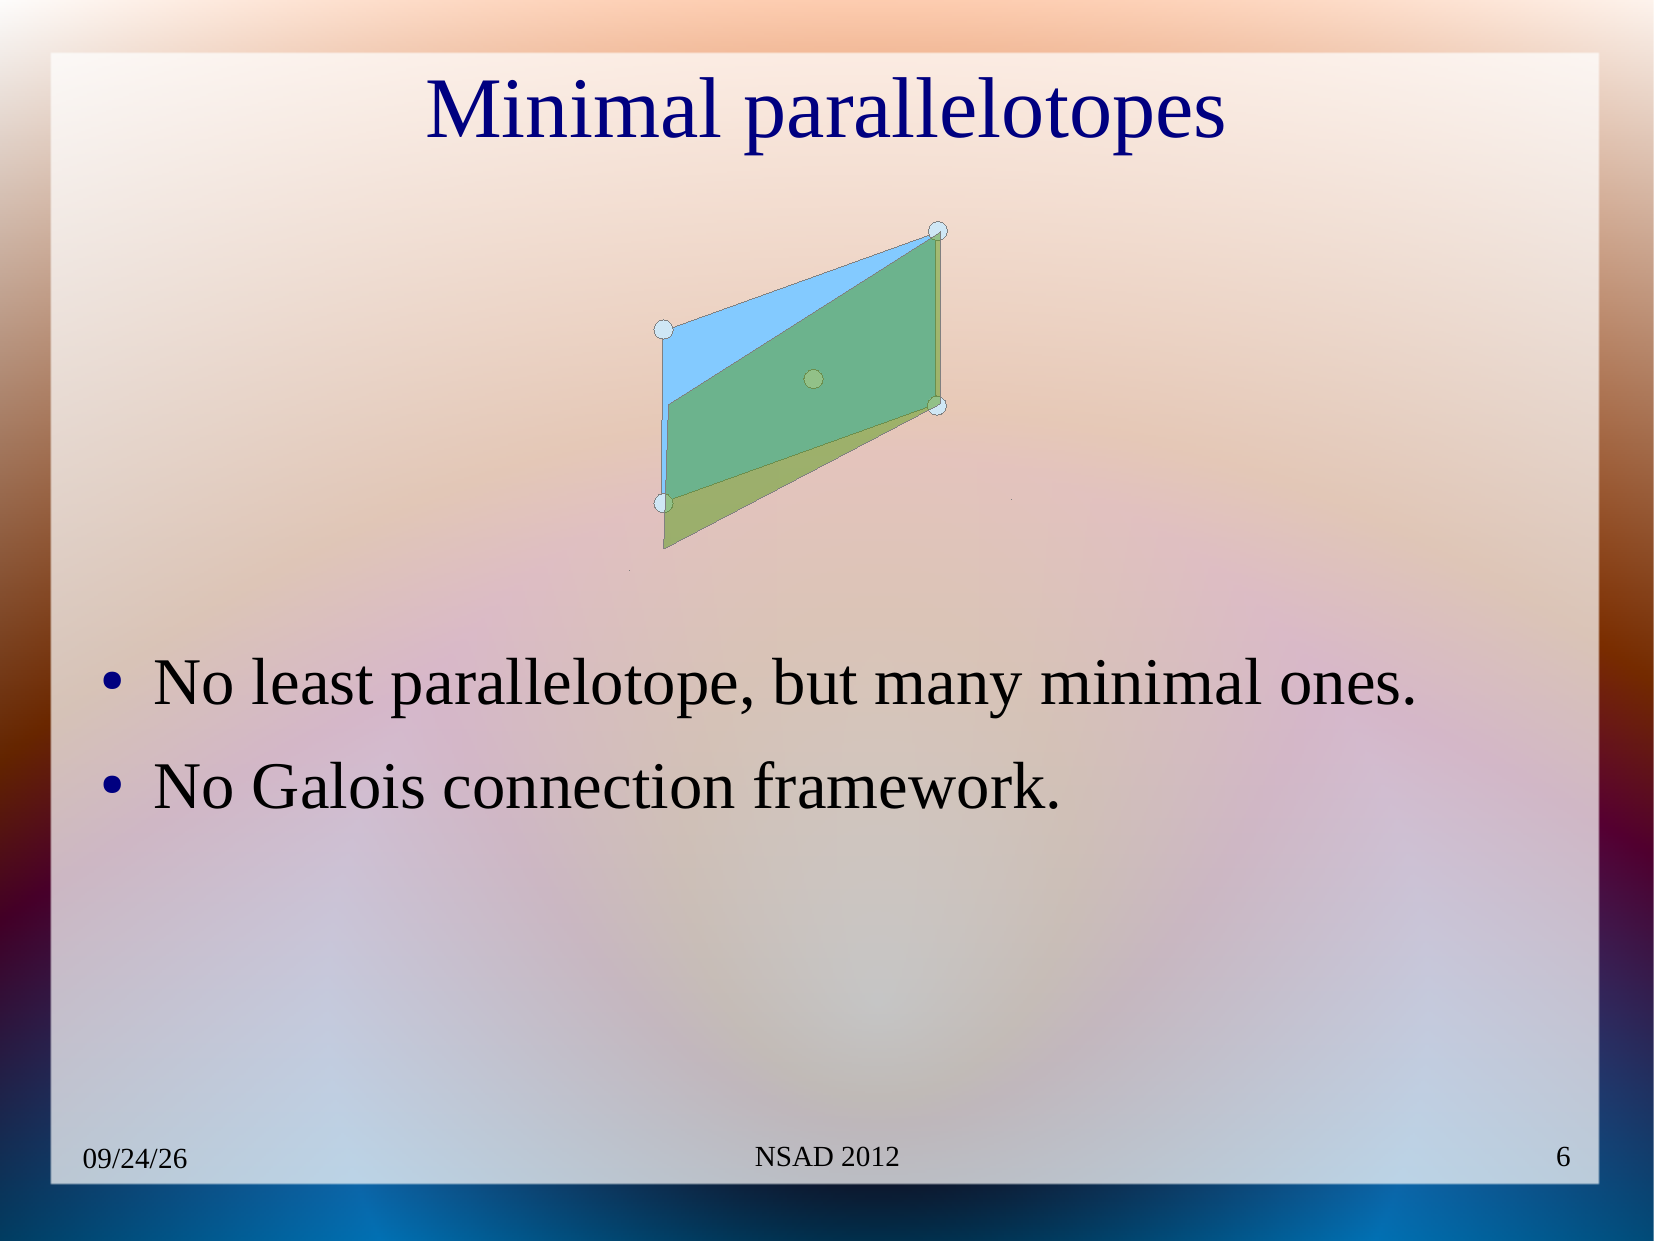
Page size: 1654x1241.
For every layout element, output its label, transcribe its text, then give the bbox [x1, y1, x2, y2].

text_box [653, 221, 948, 549]
picture [0, 0, 1654, 1241]
list No least parallelotope, but many minimal ones. No Galois connection framework. [82, 645, 1571, 1125]
title Minimal parallelotopes [82, 60, 1571, 156]
